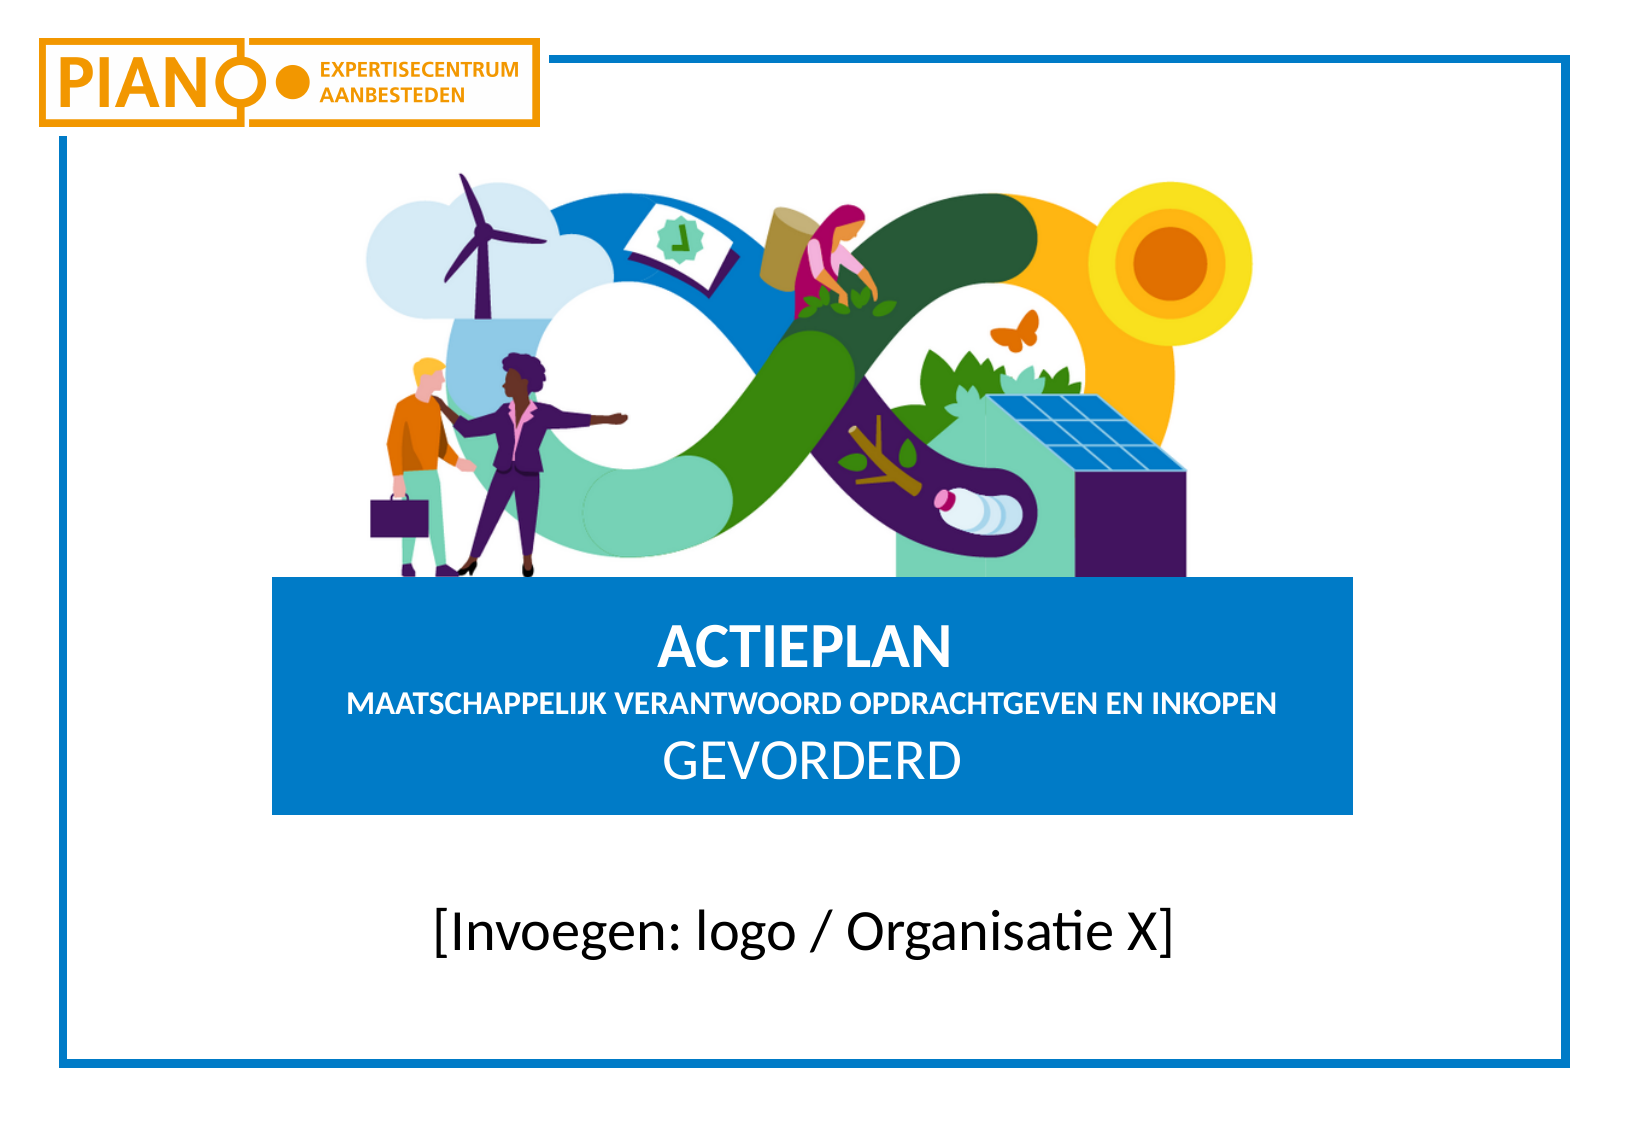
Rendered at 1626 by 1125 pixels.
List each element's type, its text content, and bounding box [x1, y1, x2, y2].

text_box [Invoegen: logo / Organisatie X] [101, 824, 1508, 1029]
picture [38, 37, 540, 127]
text_box ACTIEPLAN MAATSCHAPPELIJK VERANTWOORD OPDRACHTGEVEN EN INKOPEN GEVORDERD [287, 596, 1338, 801]
picture [362, 163, 1266, 577]
text_box [169, 577, 1453, 824]
